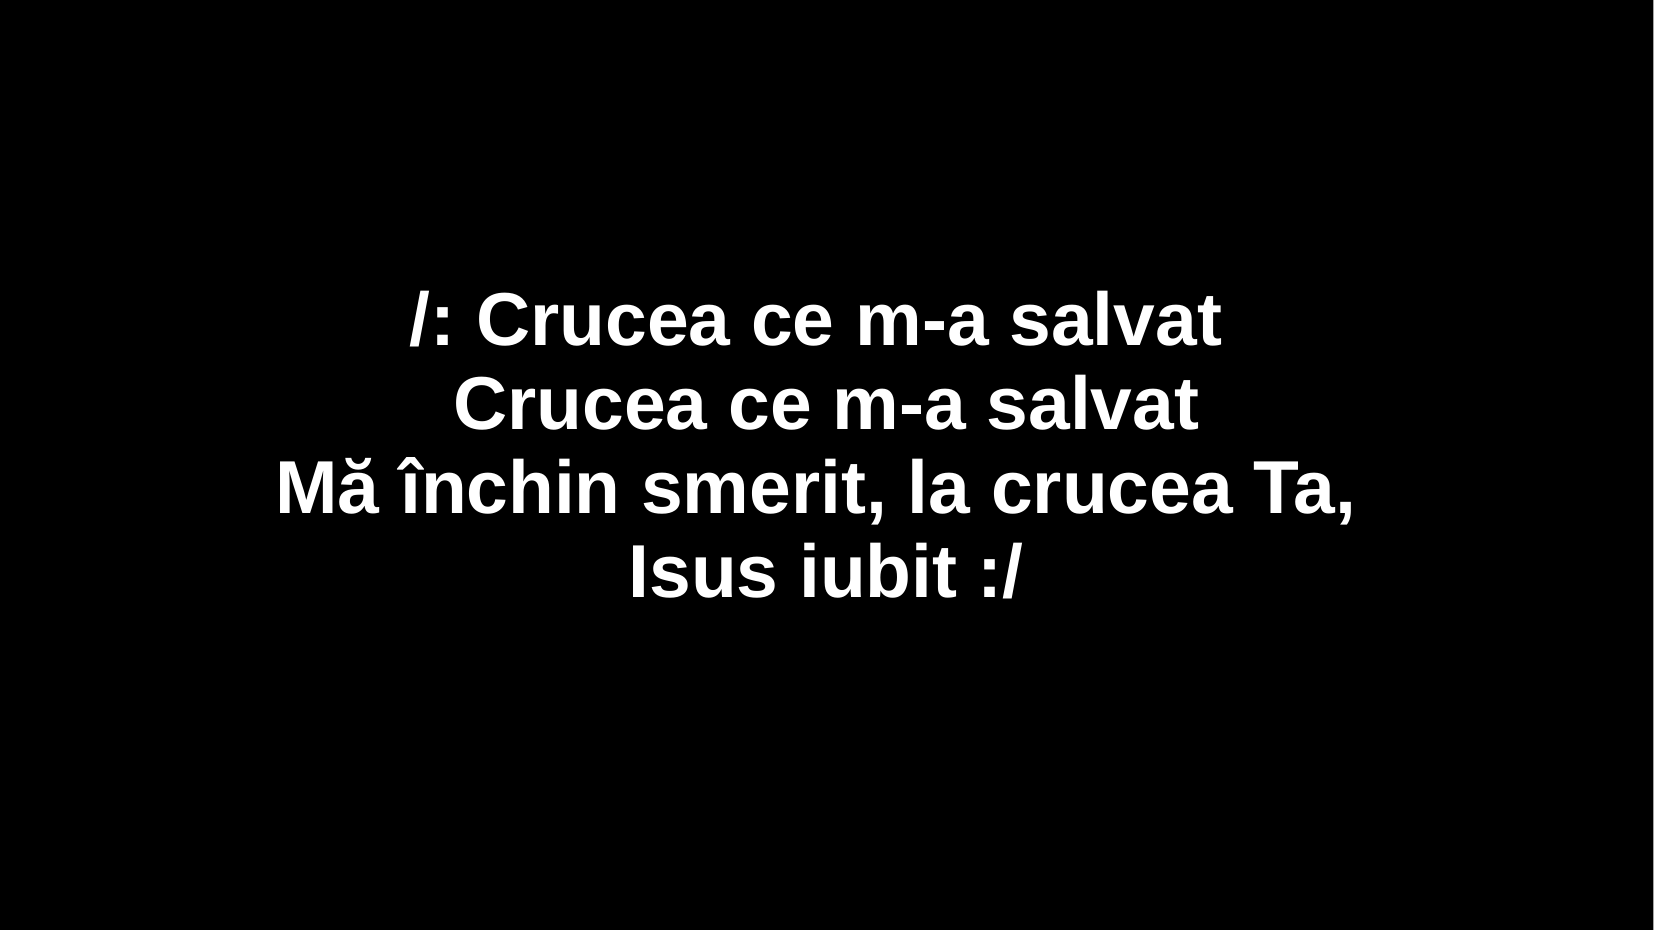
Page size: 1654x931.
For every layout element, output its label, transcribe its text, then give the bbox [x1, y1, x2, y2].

subtitle /: Crucea ce m-a salvat Crucea ce m-a salvat Mă închin smerit, la crucea Ta, Isus iubit :/ [82, 217, 1571, 757]
